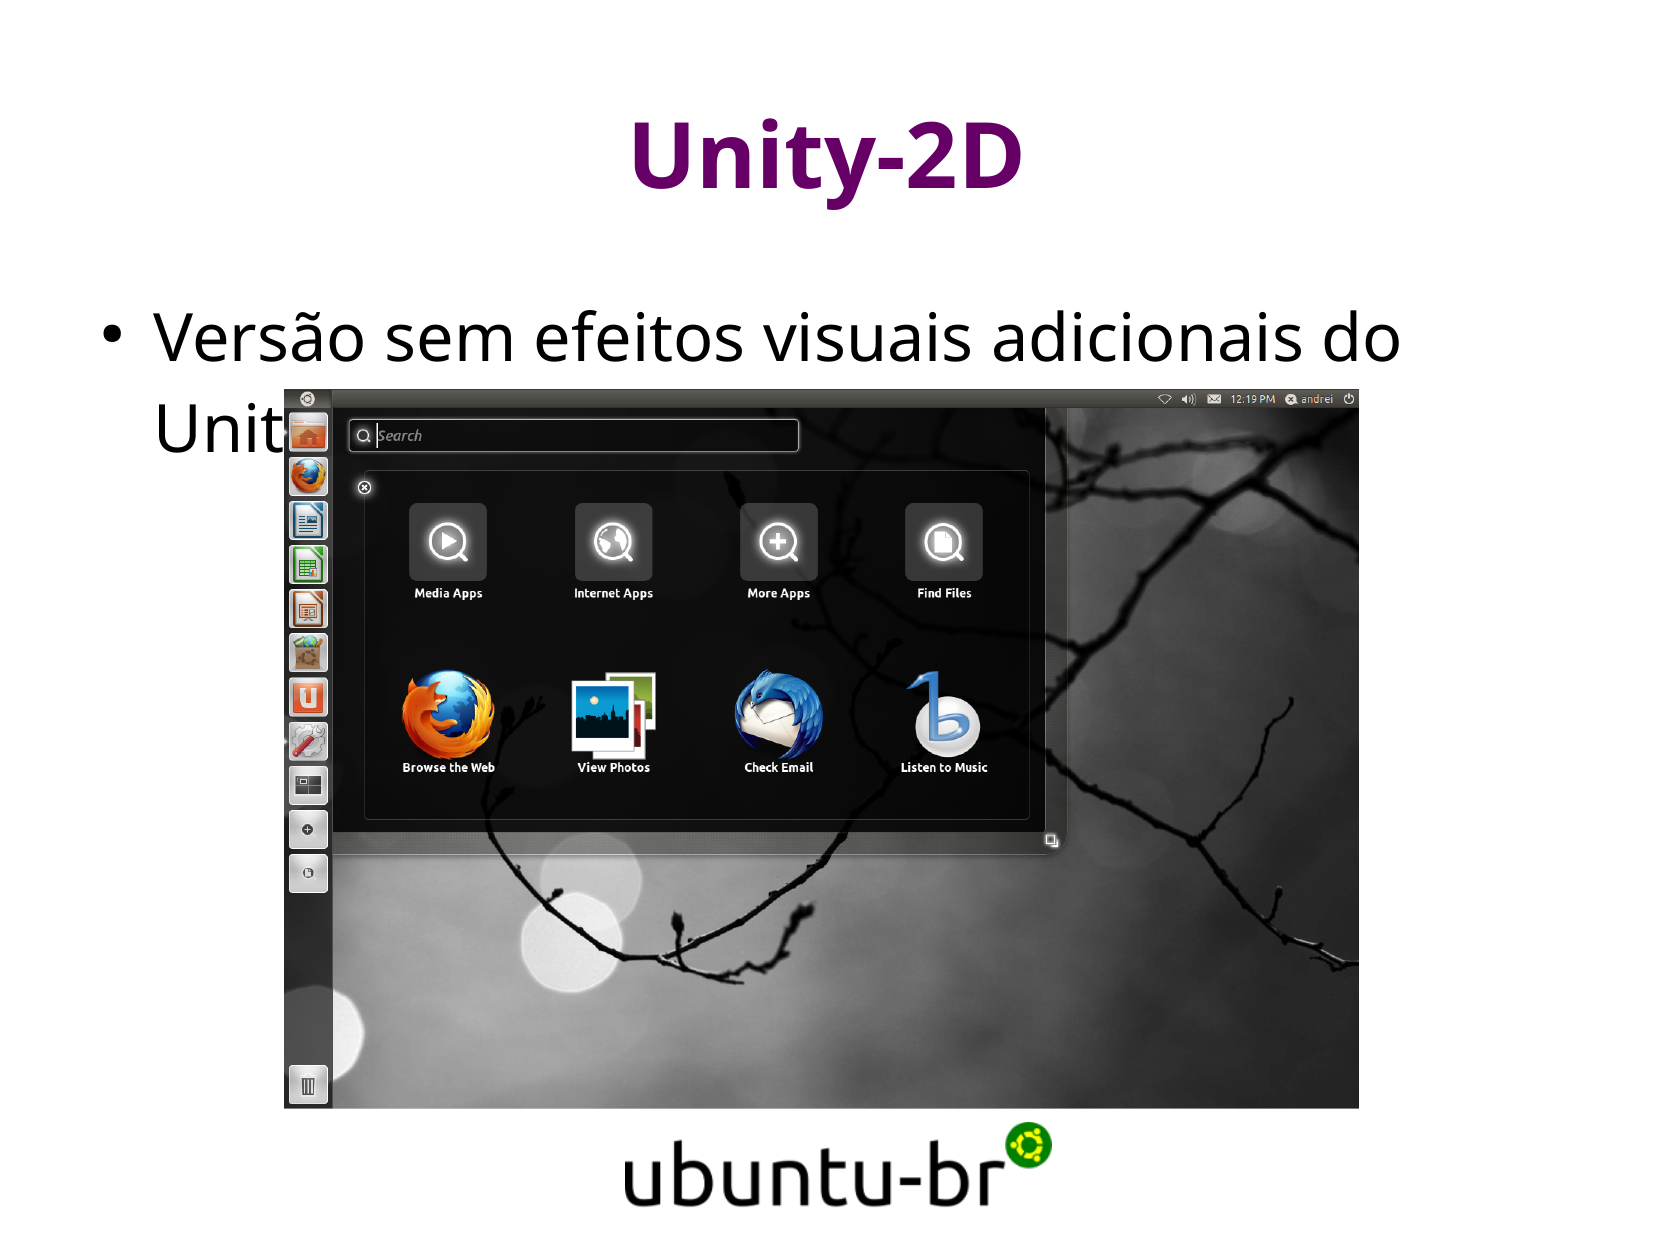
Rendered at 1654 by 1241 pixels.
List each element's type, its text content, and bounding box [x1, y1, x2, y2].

list Versão sem efeitos visuais adicionais do Unity [82, 290, 1571, 1109]
picture [625, 1122, 1052, 1223]
picture [284, 389, 1359, 1109]
title Unity-2D [82, 49, 1571, 257]
